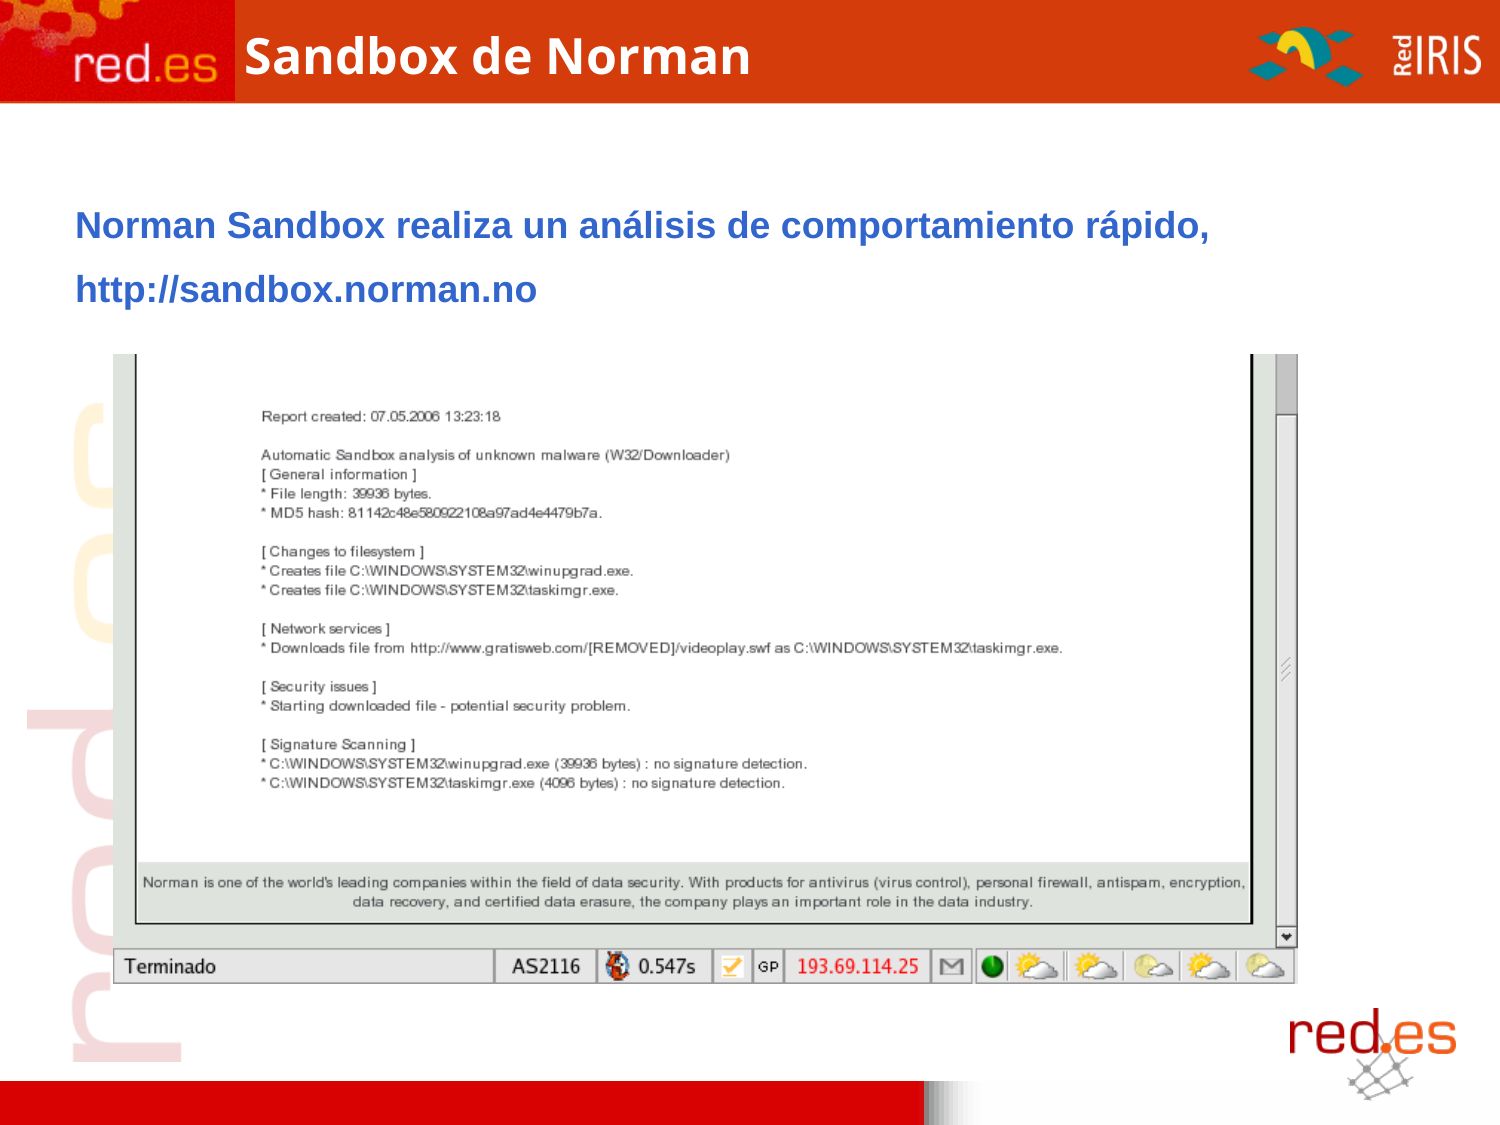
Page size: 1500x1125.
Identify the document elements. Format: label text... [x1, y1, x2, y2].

title Sandbox de Norman [244, 0, 1412, 121]
picture [1412, 27, 1481, 87]
picture [0, 0, 235, 101]
picture [0, 1008, 1500, 1125]
chart [67, 354, 1418, 1004]
picture [27, 400, 345, 1062]
list Norman Sandbox realiza un análisis de comportamiento rápido, http://sandbox.norman.no [75, 206, 1426, 325]
